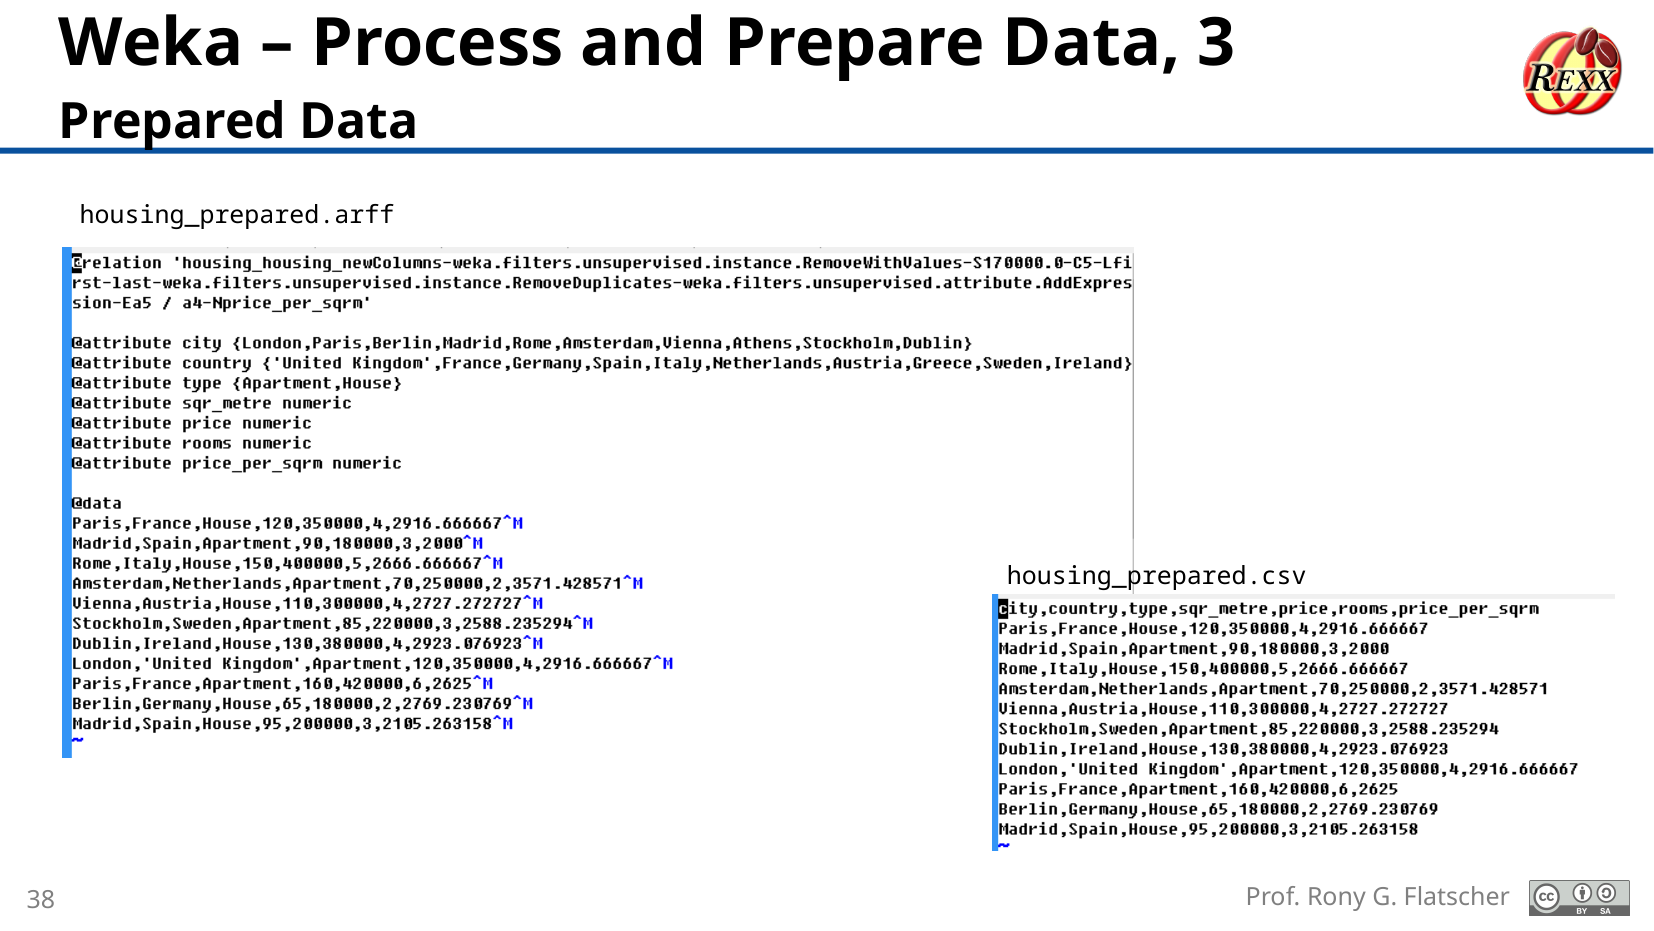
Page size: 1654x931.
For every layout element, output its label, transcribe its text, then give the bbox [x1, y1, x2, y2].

text_box housing_prepared.arff [64, 188, 410, 237]
title Weka – Process and Prepare Data, 3 Prepared Data [0, 0, 1654, 150]
picture [62, 247, 1615, 851]
text_box housing_prepared.csv [992, 550, 1322, 598]
